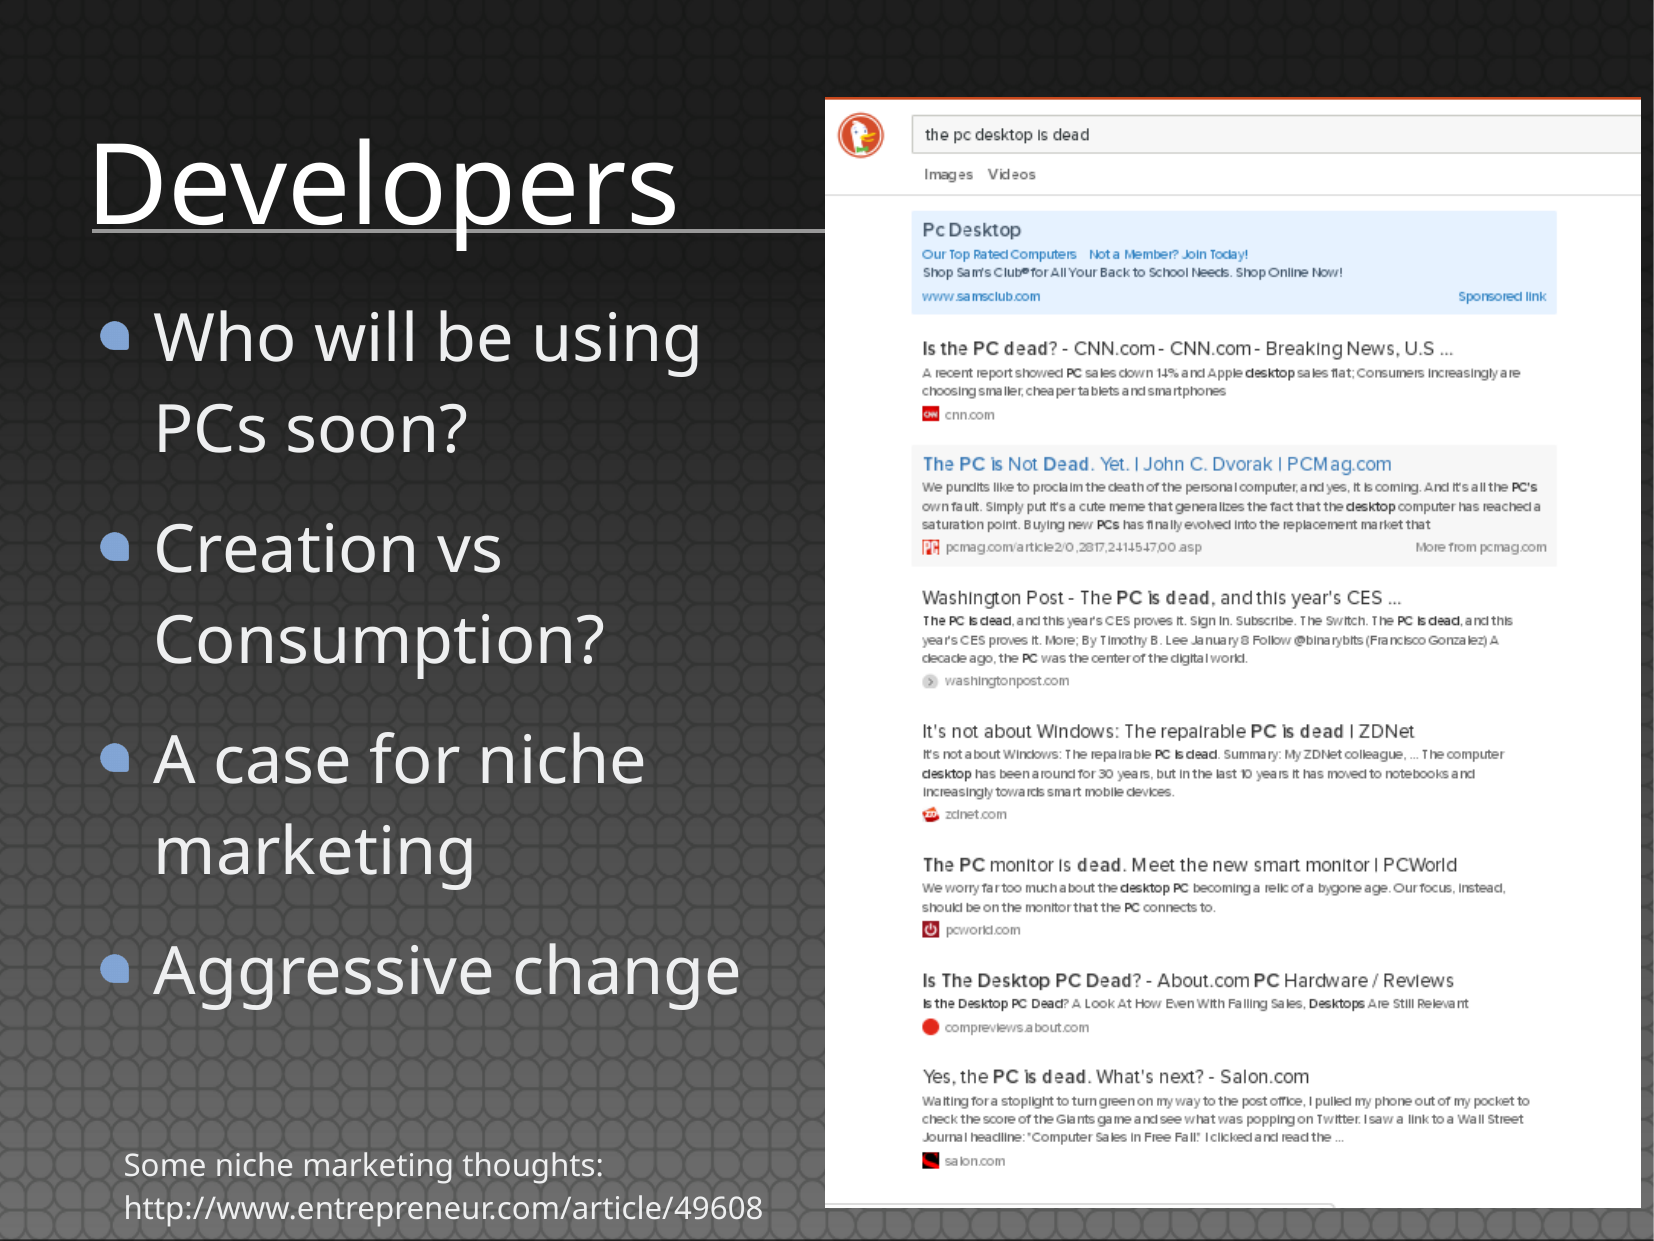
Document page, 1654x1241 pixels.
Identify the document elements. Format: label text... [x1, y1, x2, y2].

text_box Some niche marketing thoughts: http://www.entrepreneur.com/article/49608 [108, 1135, 960, 1224]
picture [0, 0, 1654, 1241]
title Developers [86, 112, 782, 249]
list Who will be using PCs soon? Creation vs Consumption? A case for niche marketing Aggressive change [82, 290, 765, 1002]
